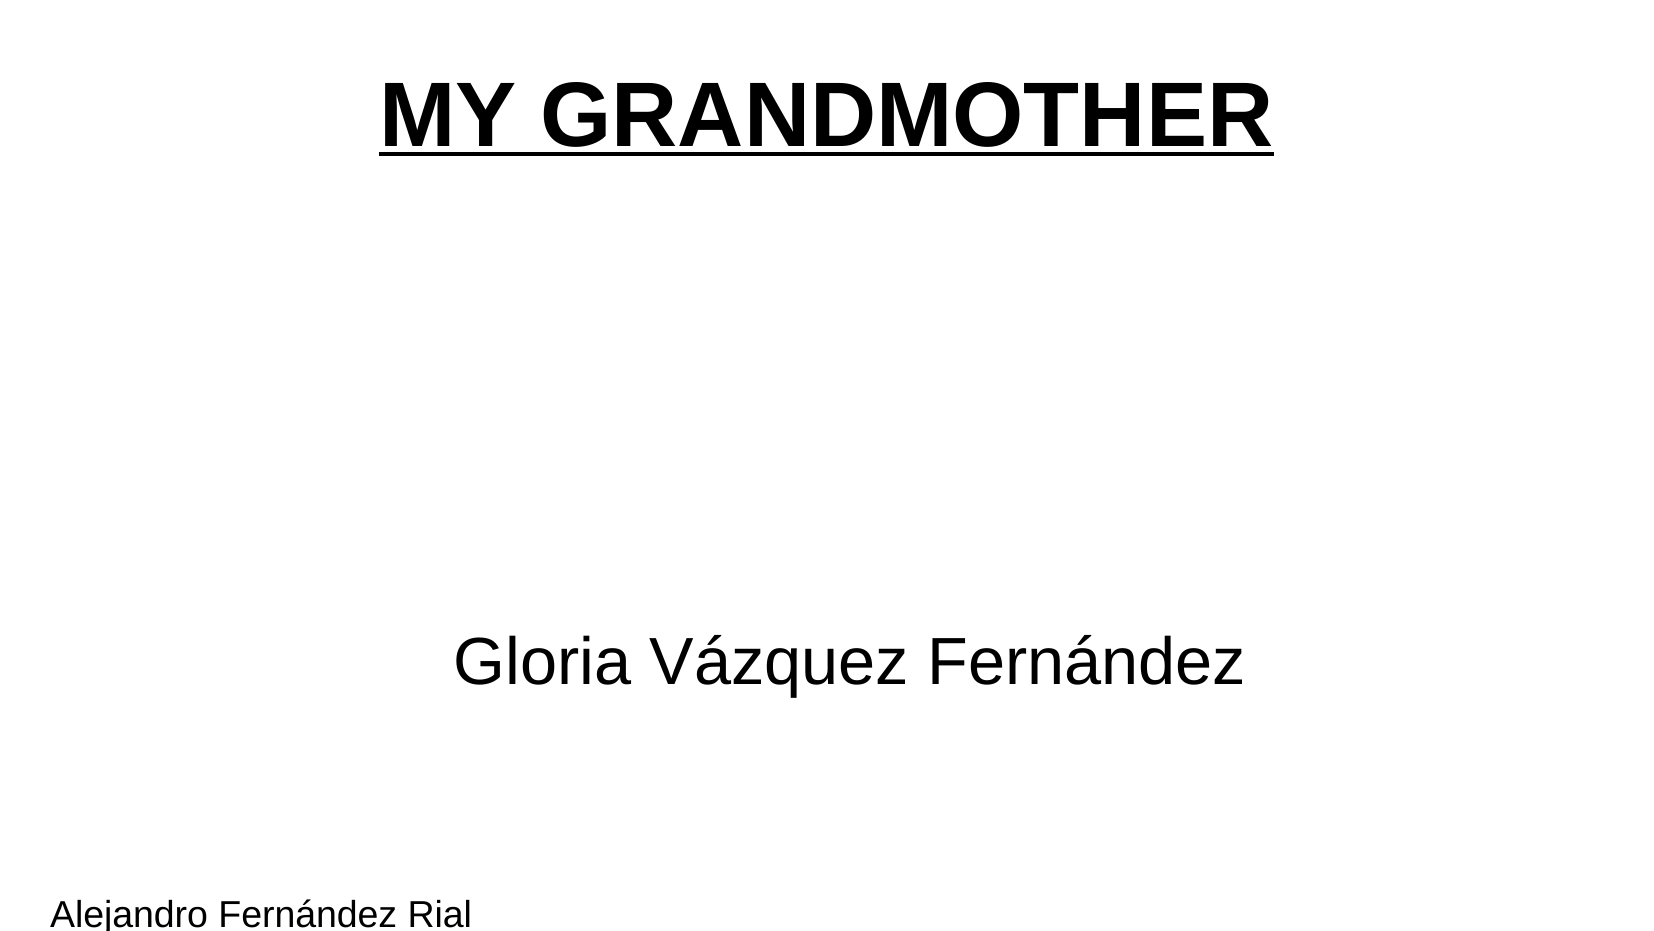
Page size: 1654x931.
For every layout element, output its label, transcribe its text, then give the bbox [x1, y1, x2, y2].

title MY GRANDMOTHER [82, 37, 1571, 193]
text_box Alejandro Fernández Rial [35, 885, 567, 931]
subtitle Gloria Vázquez Fernández [106, 391, 1595, 931]
